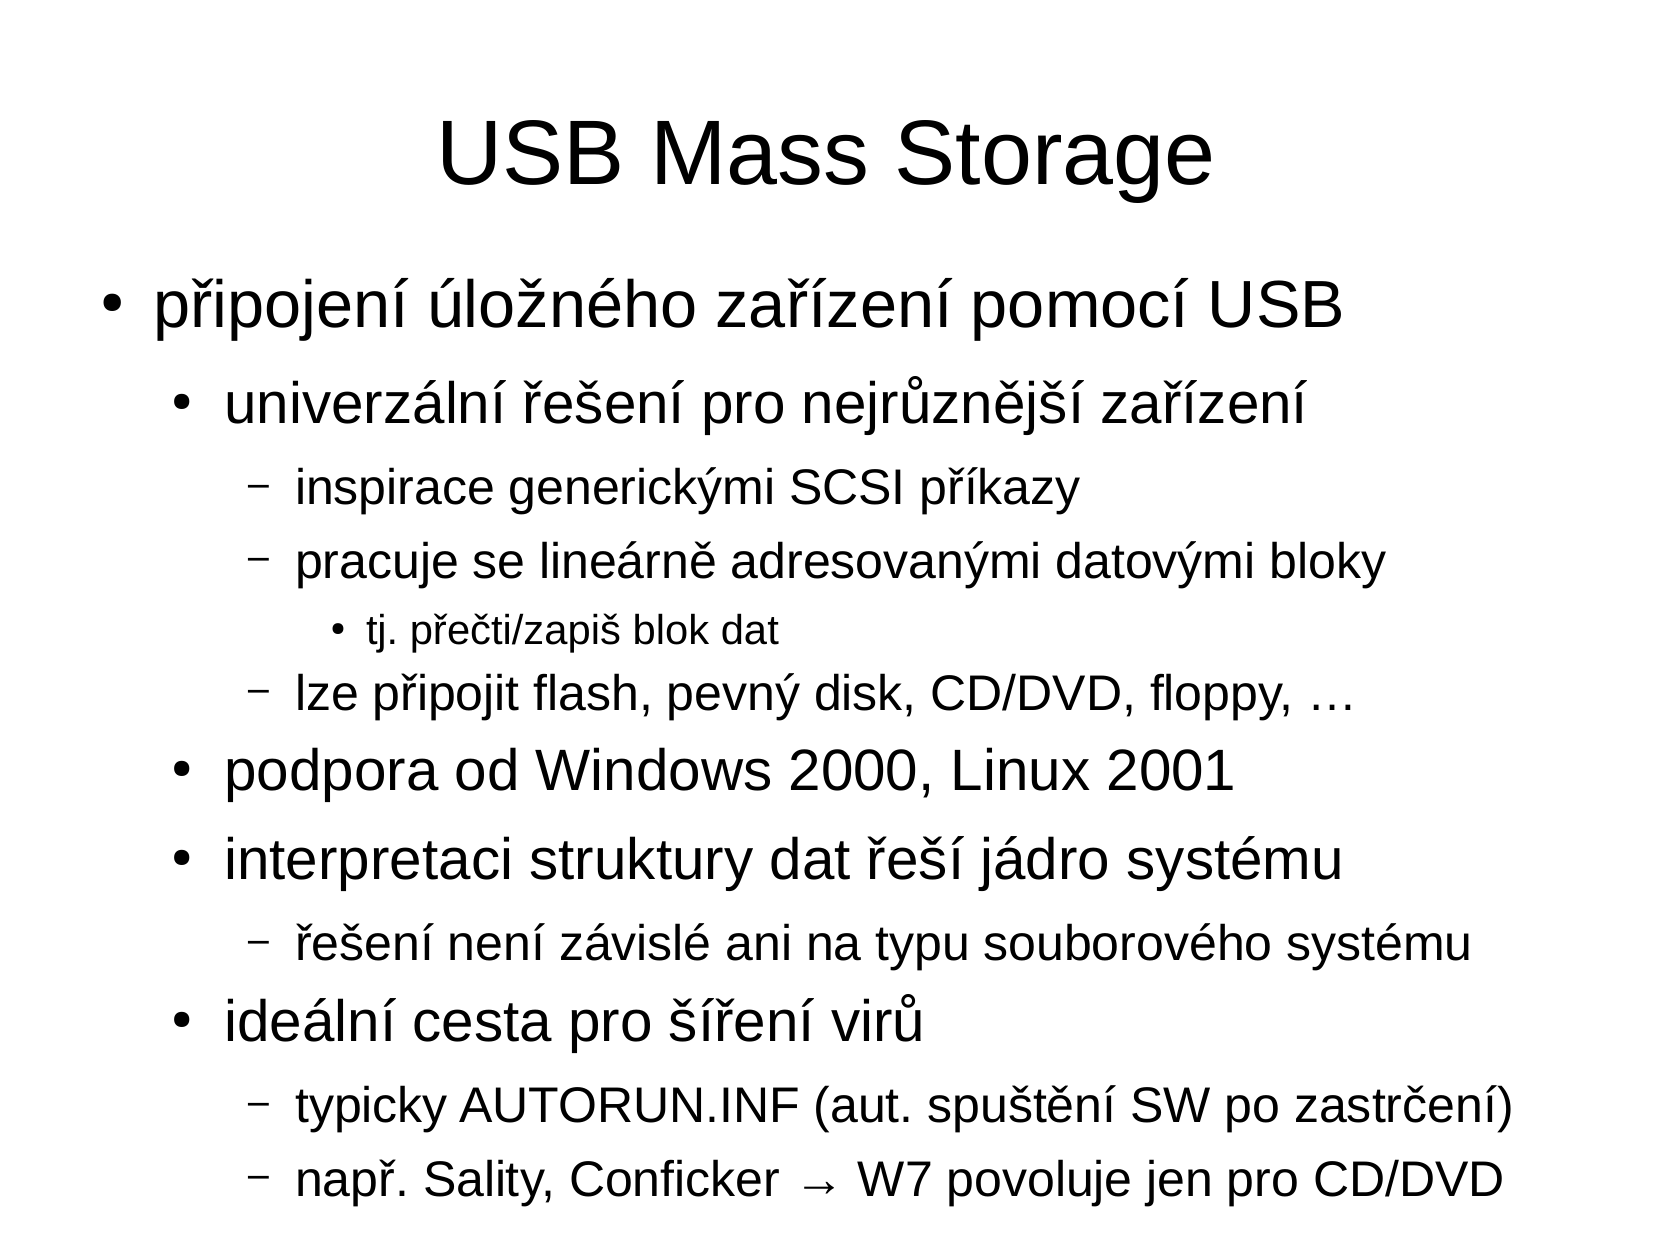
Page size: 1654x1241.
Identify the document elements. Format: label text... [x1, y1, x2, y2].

title USB Mass Storage [82, 56, 1571, 250]
list připojení úložného zařízení pomocí USB univerzální řešení pro nejrůznější zařízení inspirace generickými SCSI příkazy pracuje se lineárně adresovanými datovými bloky tj. přečti/zapiš blok dat lze připojit flash, pevný disk, CD/DVD, floppy, … podpora od Windows 2000, Linux 2001 interpretaci struktury dat řeší jádro systému řešení není závislé ani na typu souborového systému ideální cesta pro šíření virů typicky AUTORUN.INF (aut. spuštění SW po zastrčení) např. Sality, Conficker → W7 povoluje jen pro CD/DVD [82, 266, 1571, 1207]
